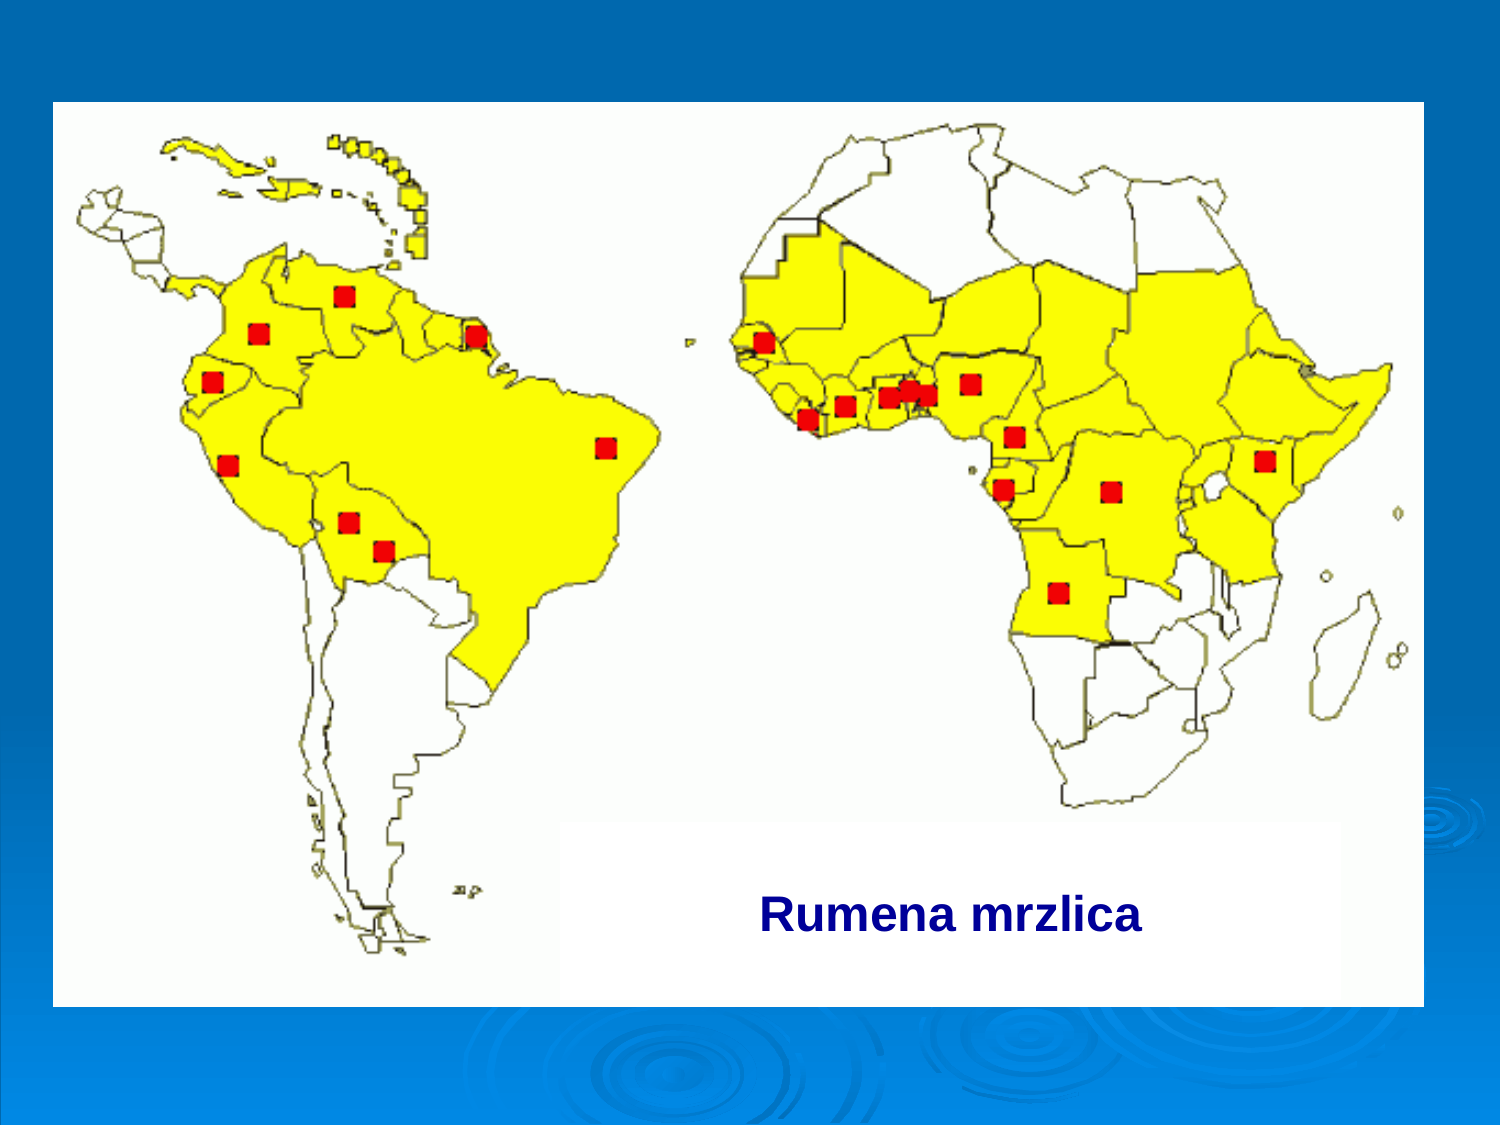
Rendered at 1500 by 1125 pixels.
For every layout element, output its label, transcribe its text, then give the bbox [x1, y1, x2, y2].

picture [53, 102, 1424, 1007]
text_box Rumena mrzlica [560, 822, 1341, 1000]
